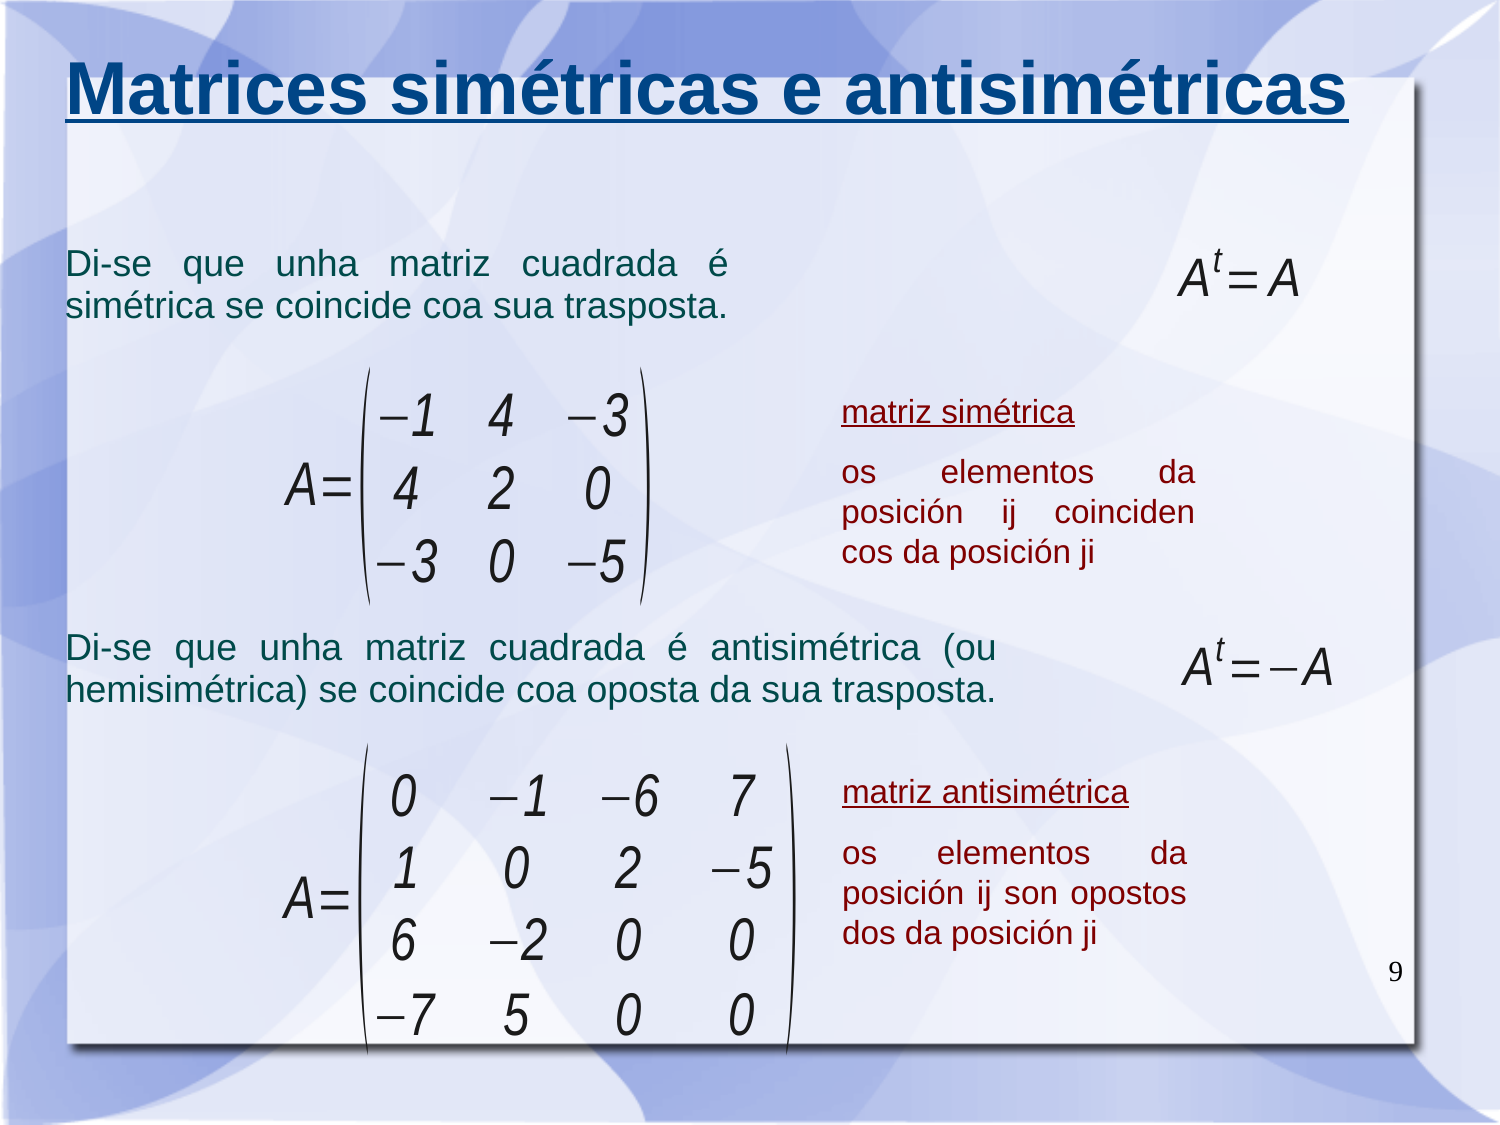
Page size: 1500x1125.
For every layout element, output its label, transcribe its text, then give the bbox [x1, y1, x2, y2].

chart [1168, 627, 1353, 697]
text_box matriz antisimétrica os elementos da posición ij son opostos dos da posición ji [827, 762, 1203, 959]
picture [0, 0, 1500, 1125]
title Matrices simétricas e antisimétricas [59, 29, 1441, 148]
text_box matriz simétrica os elementos da posición ij coinciden cos da posición ji [826, 382, 1211, 579]
list Di-se que unha matriz cuadrada é simétrica se coincide coa sua trasposta. [59, 236, 739, 355]
list Di-se que unha matriz cuadrada é antisimétrica (ou hemisimétrica) se coincide coa oposta da sua trasposta. [59, 620, 1004, 739]
chart [1164, 238, 1317, 308]
chart [271, 362, 670, 609]
chart [269, 740, 815, 1061]
